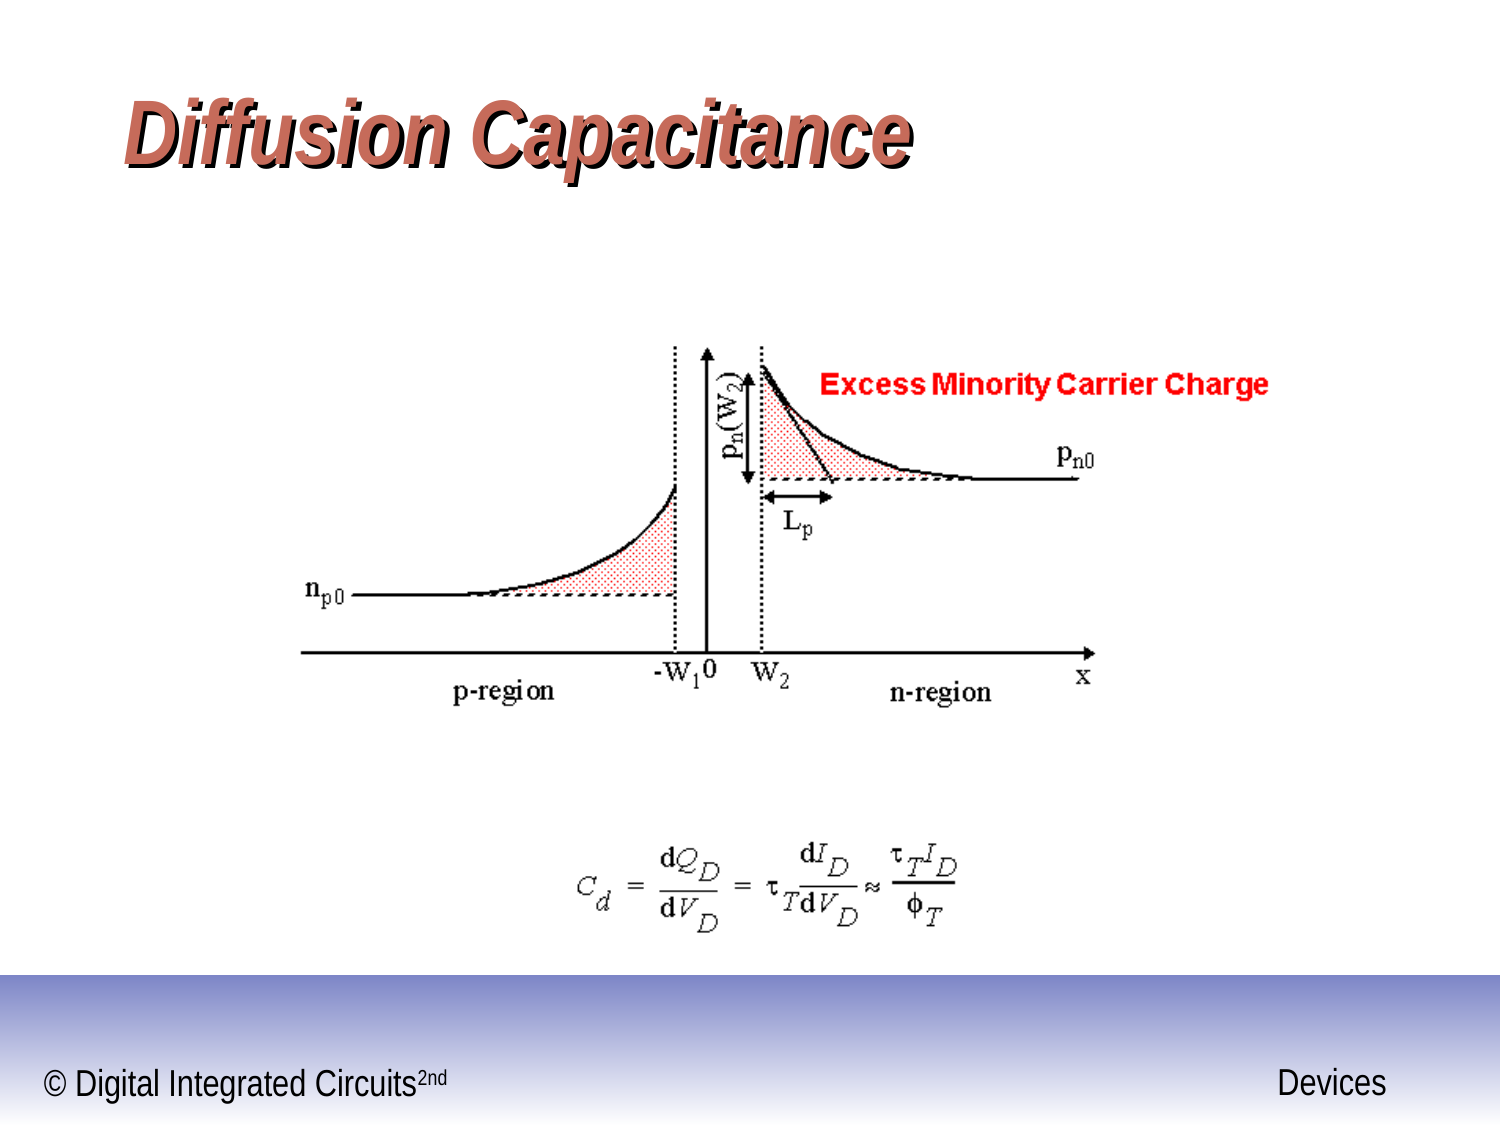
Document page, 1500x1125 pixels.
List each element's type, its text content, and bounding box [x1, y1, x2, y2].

picture [262, 299, 1282, 961]
title Diffusion Capacitance [108, 65, 1384, 190]
